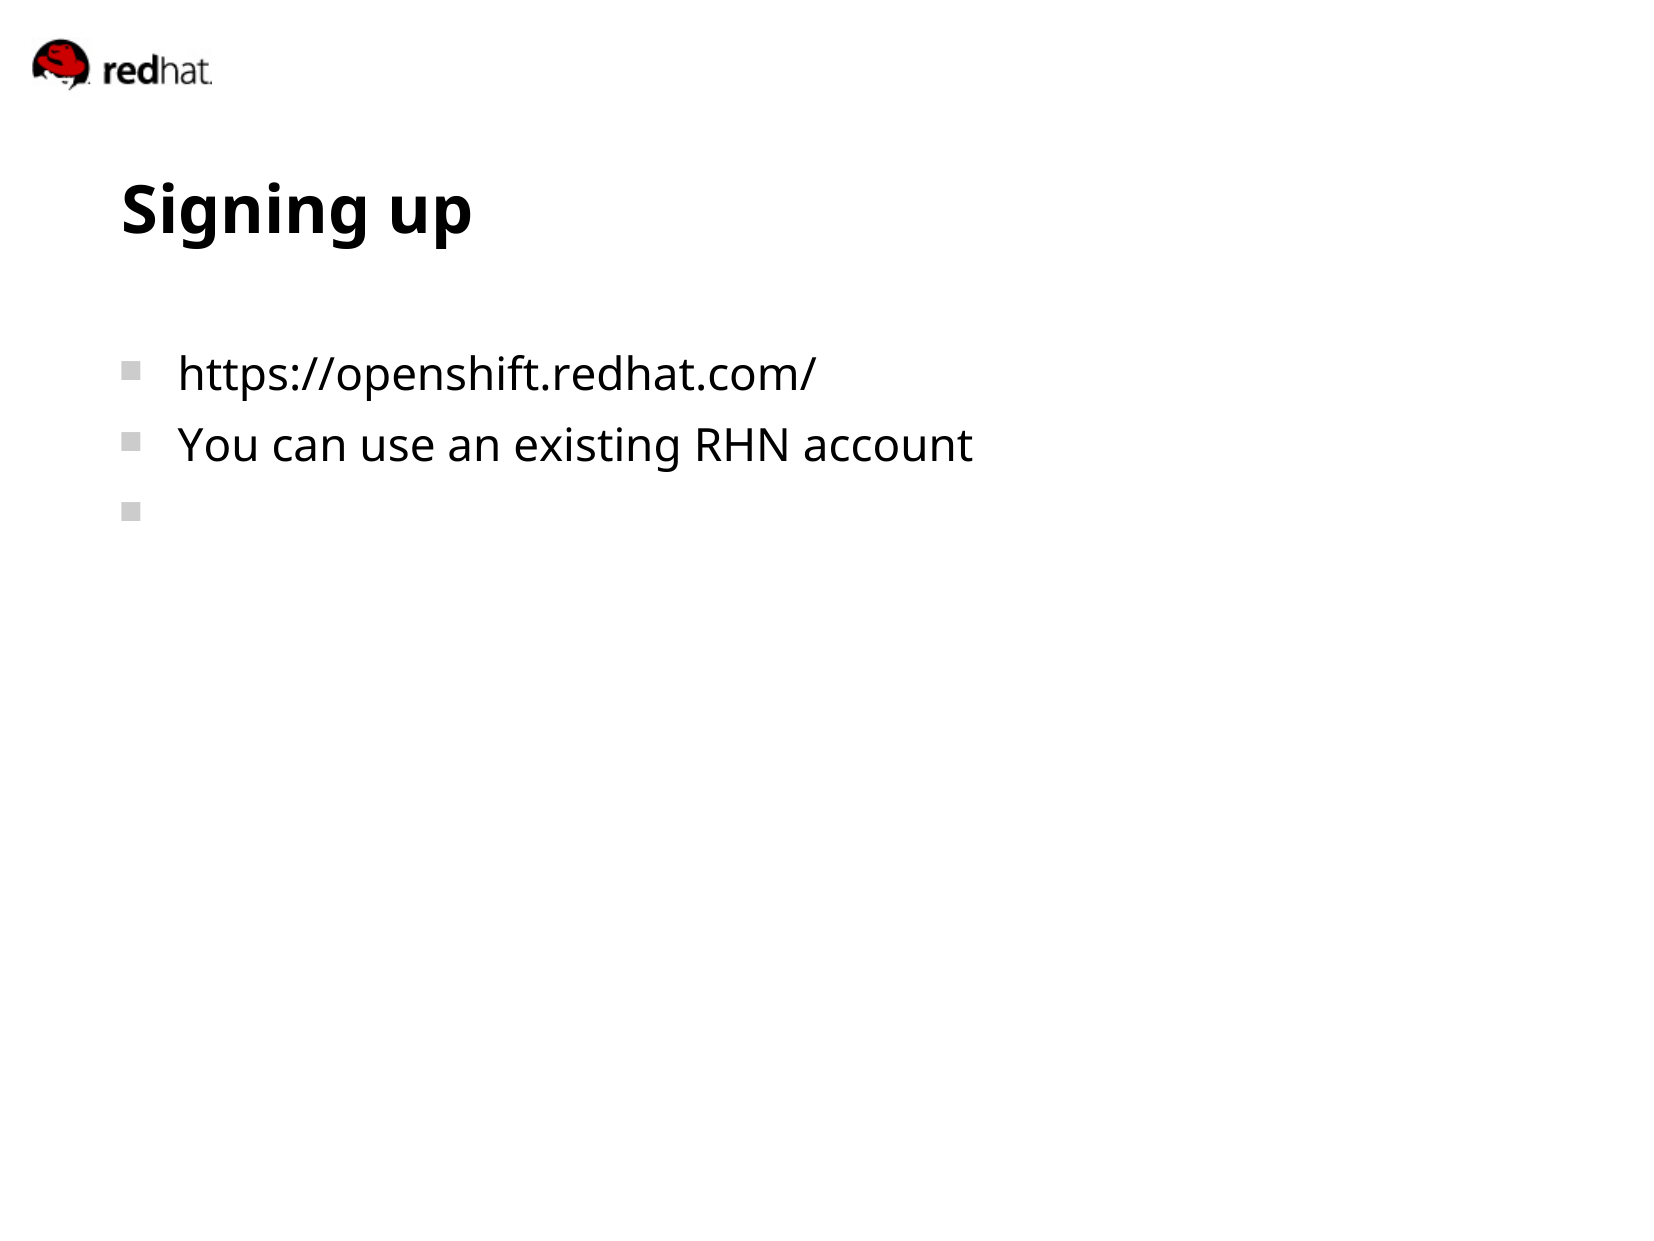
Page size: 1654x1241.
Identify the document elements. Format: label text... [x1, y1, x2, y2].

title Signing up [121, 102, 1534, 310]
list https://openshift.redhat.com/ You can use an existing RHN account [121, 344, 1534, 1127]
